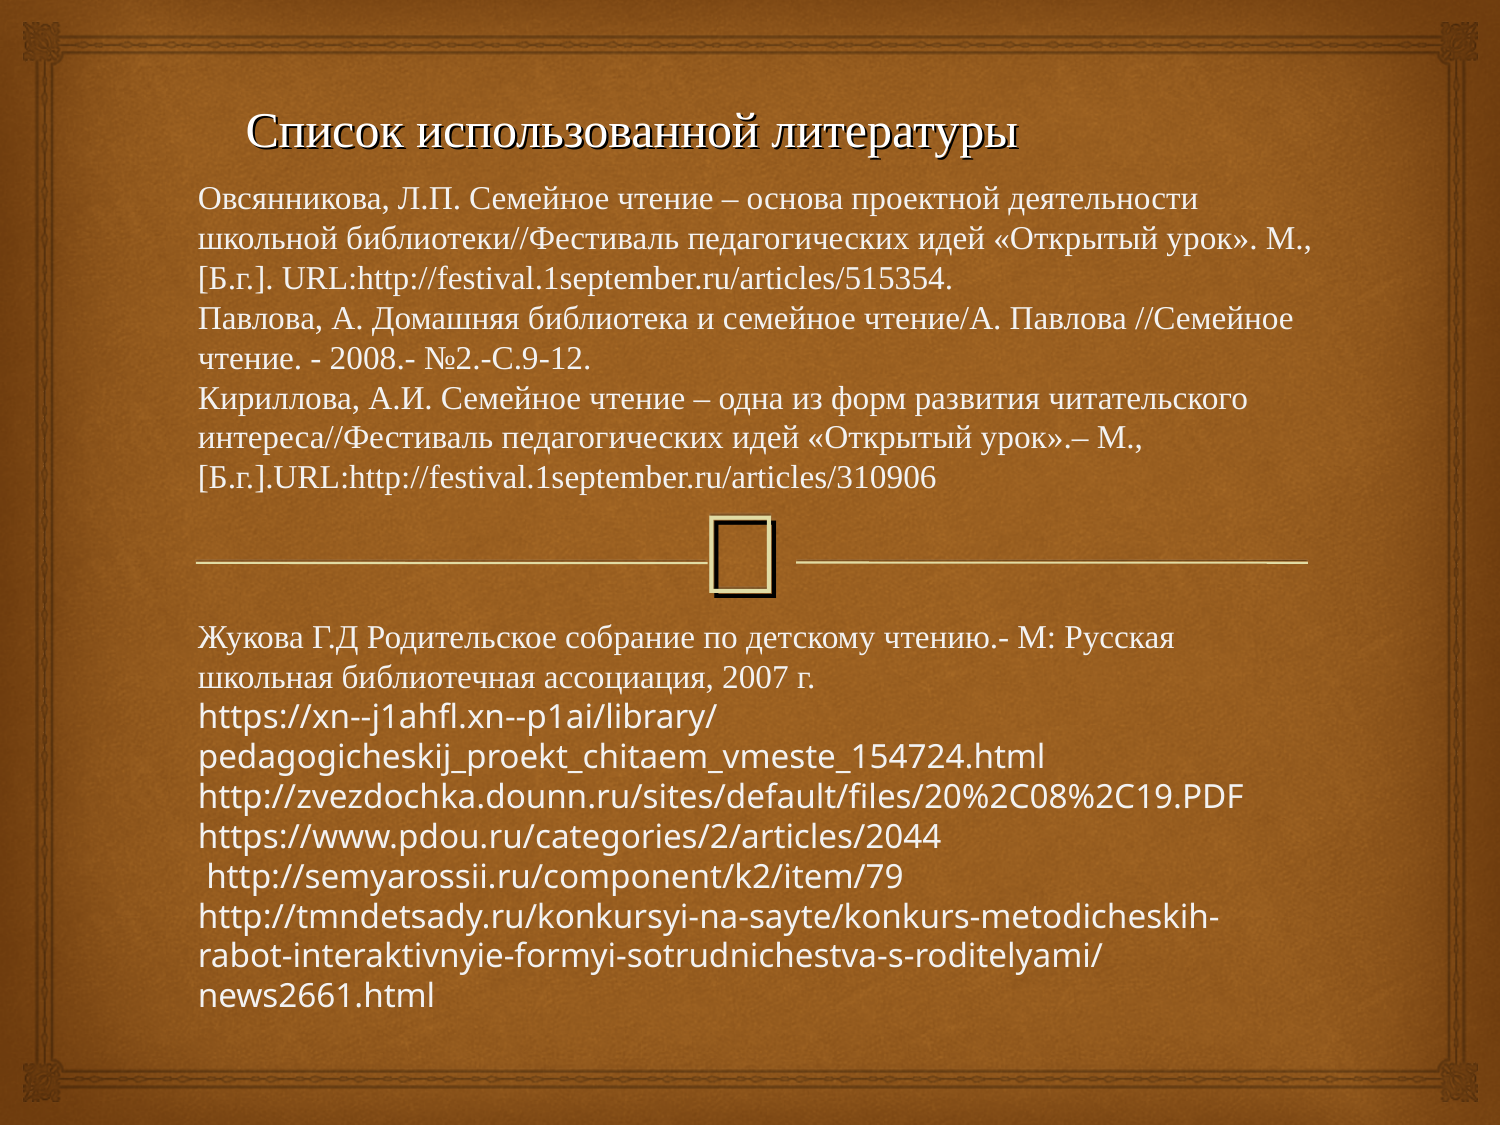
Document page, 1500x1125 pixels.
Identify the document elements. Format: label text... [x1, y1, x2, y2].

text_box Овсянникова, Л.П. Семейное чтение – основа проектной деятельности школьной библиотеки//Фестиваль педагогических идей «Открытый урок». М., [Б.г.]. URL:http://festival.1september.ru/articles/515354. Павлова, А. Домашняя библиотека и семейное чтение/А. Павлова //Семейное чтение. - 2008.- №2.-С.9-12. Кириллова, А.И. Семейное чтение – одна из форм развития читательского интереса//Фестиваль педагогических идей «Открытый урок».– М.,[Б.г.].URL:http://festival.1september.ru/articles/310906 Жукова Г.Д Родительское собрание по детскому чтению.- М: Русская школьная библиотечная ассоциация, 2007 г. https://xn--j1ahfl.xn--p1ai/library/pedagogicheskij_proekt_chitaem_vmeste_154724.html http://zvezdochka.dounn.ru/sites/default/files/20%2C08%2C19.PDF https://www.pdou.ru/categories/2/articles/2044 http://semyarossii.ru/component/k2/item/79 http://tmndetsady.ru/konkursyi-na-sayte/konkurs-metodicheskih-rabot-interaktivnyie-formyi-sotrudnichestva-s-roditelyami/news2661.html [183, 169, 1329, 1022]
subtitle Список использованной литературы [112, 90, 1152, 1036]
